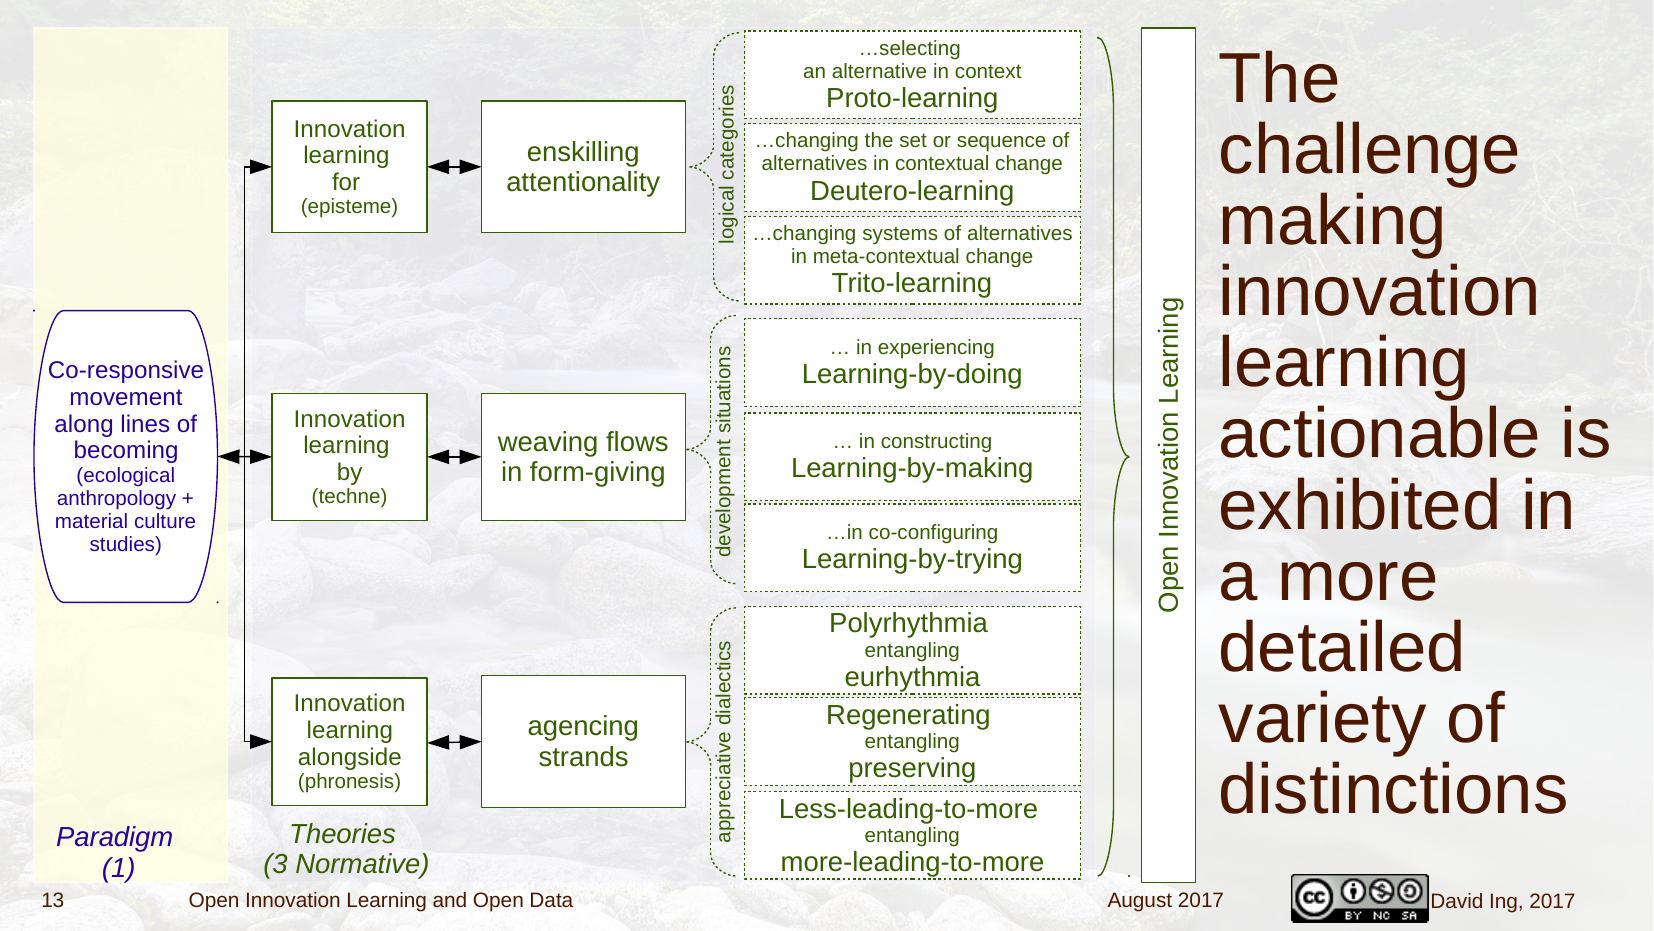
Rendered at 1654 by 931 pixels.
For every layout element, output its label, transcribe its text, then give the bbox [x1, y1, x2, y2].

picture [0, 0, 1654, 931]
title The challenge making innovation learning actionable is exhibited in a more detailed variety of distinctions [1230, 45, 1624, 834]
